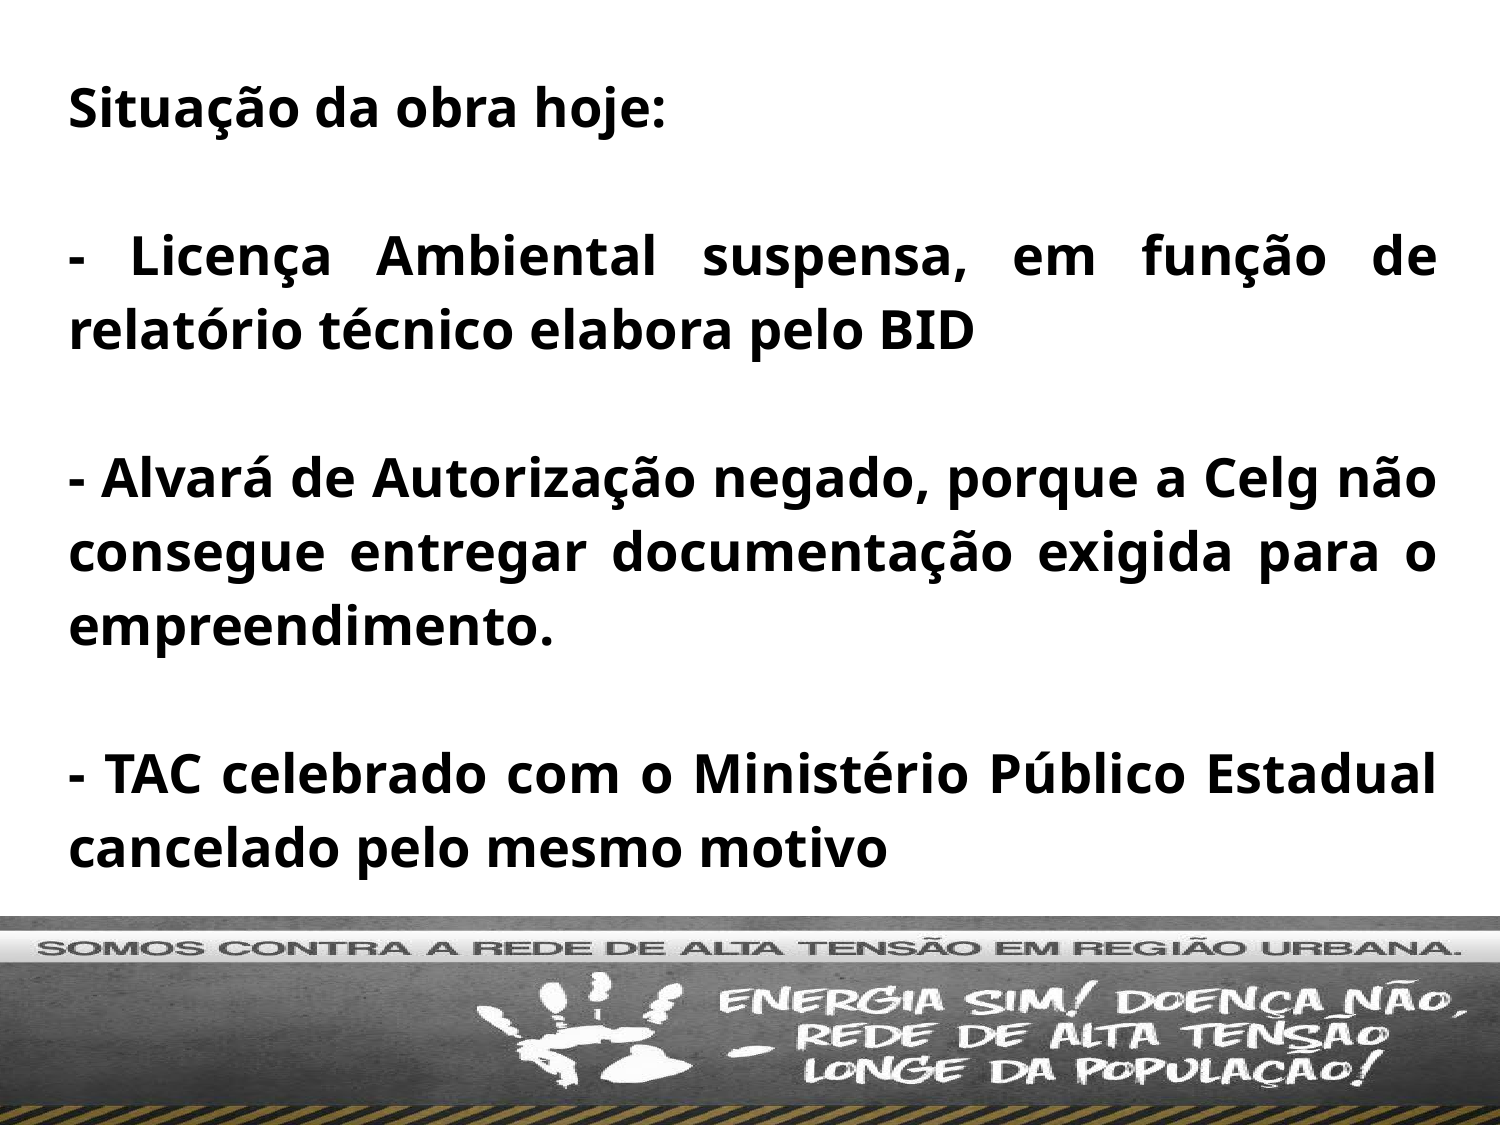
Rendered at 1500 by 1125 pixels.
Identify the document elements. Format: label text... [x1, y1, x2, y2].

text_box Situação da obra hoje: - Licença Ambiental suspensa, em função de relatório técnico elabora pelo BID - Alvará de Autorização negado, porque a Celg não consegue entregar documentação exigida para o empreendimento. - TAC celebrado com o Ministério Público Estadual cancelado pelo mesmo motivo [53, 54, 1459, 891]
picture [0, 916, 1500, 1125]
